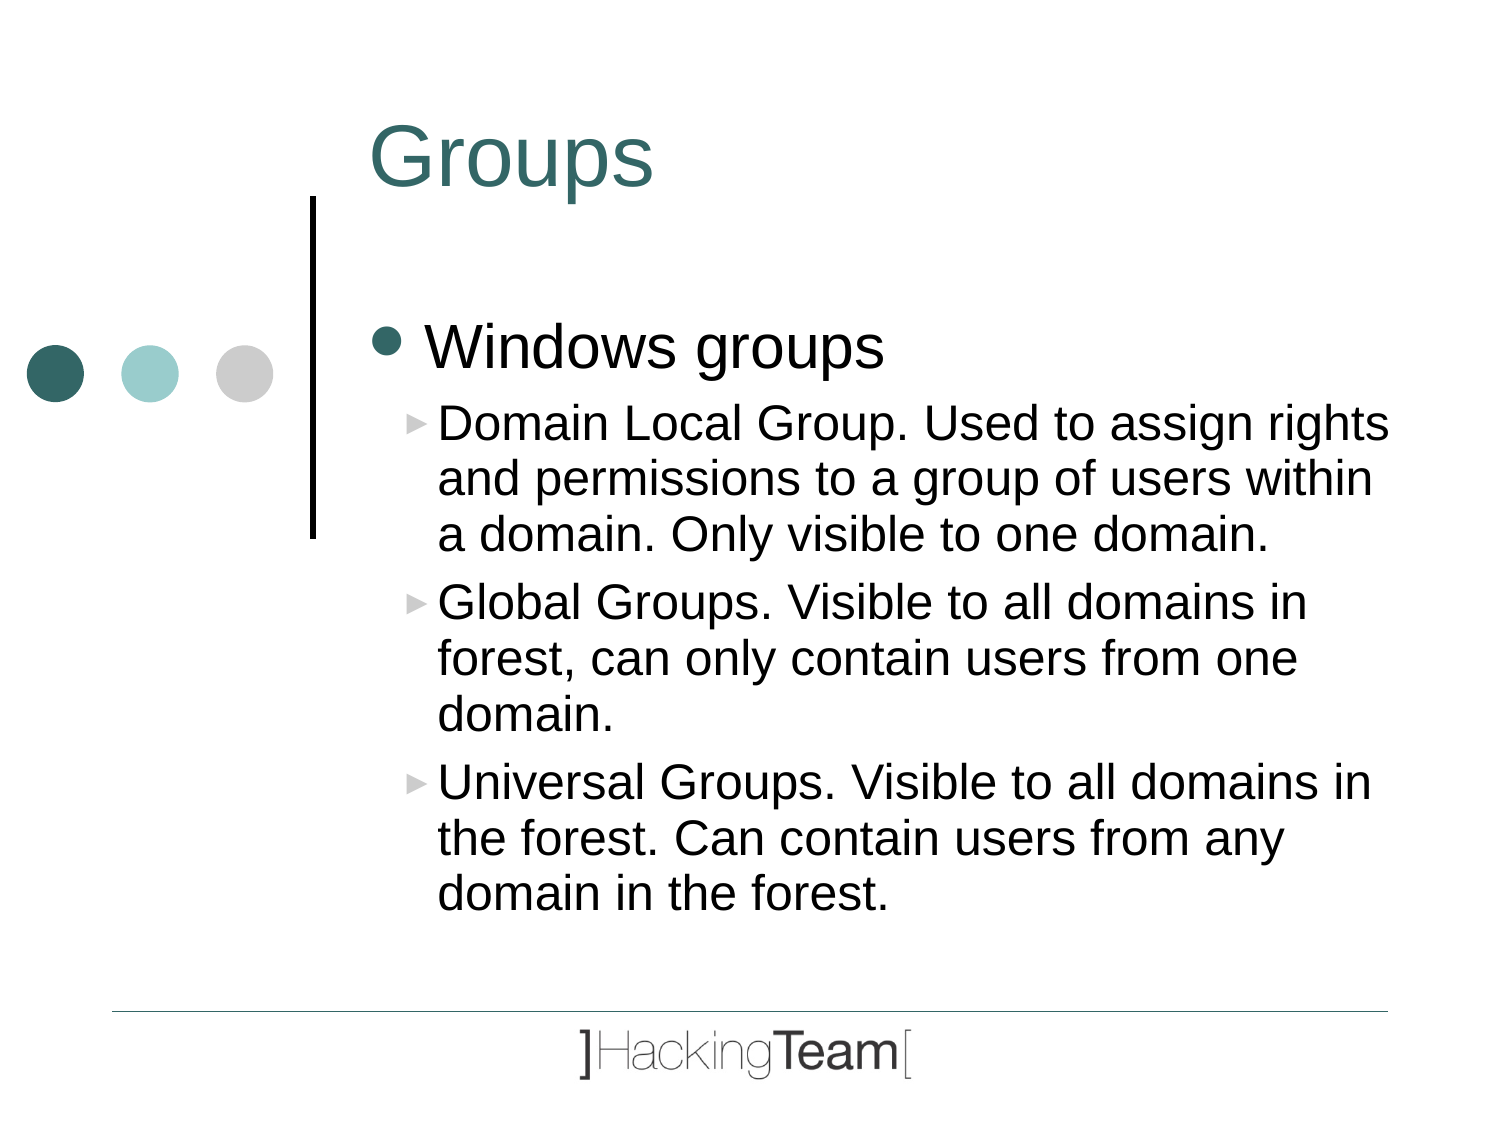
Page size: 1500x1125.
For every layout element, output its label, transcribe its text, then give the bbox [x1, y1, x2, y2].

list Windows groups Domain Local Group. Used to assign rights and permissions to a group of users within a domain. Only visible to one domain. Global Groups. Visible to all domains in forest, can only contain users from one domain. Universal Groups. Visible to all domains in the forest. Can contain users from any domain in the forest. [249, 312, 1401, 1041]
picture [574, 1041, 916, 1084]
title Groups [249, 38, 1401, 275]
